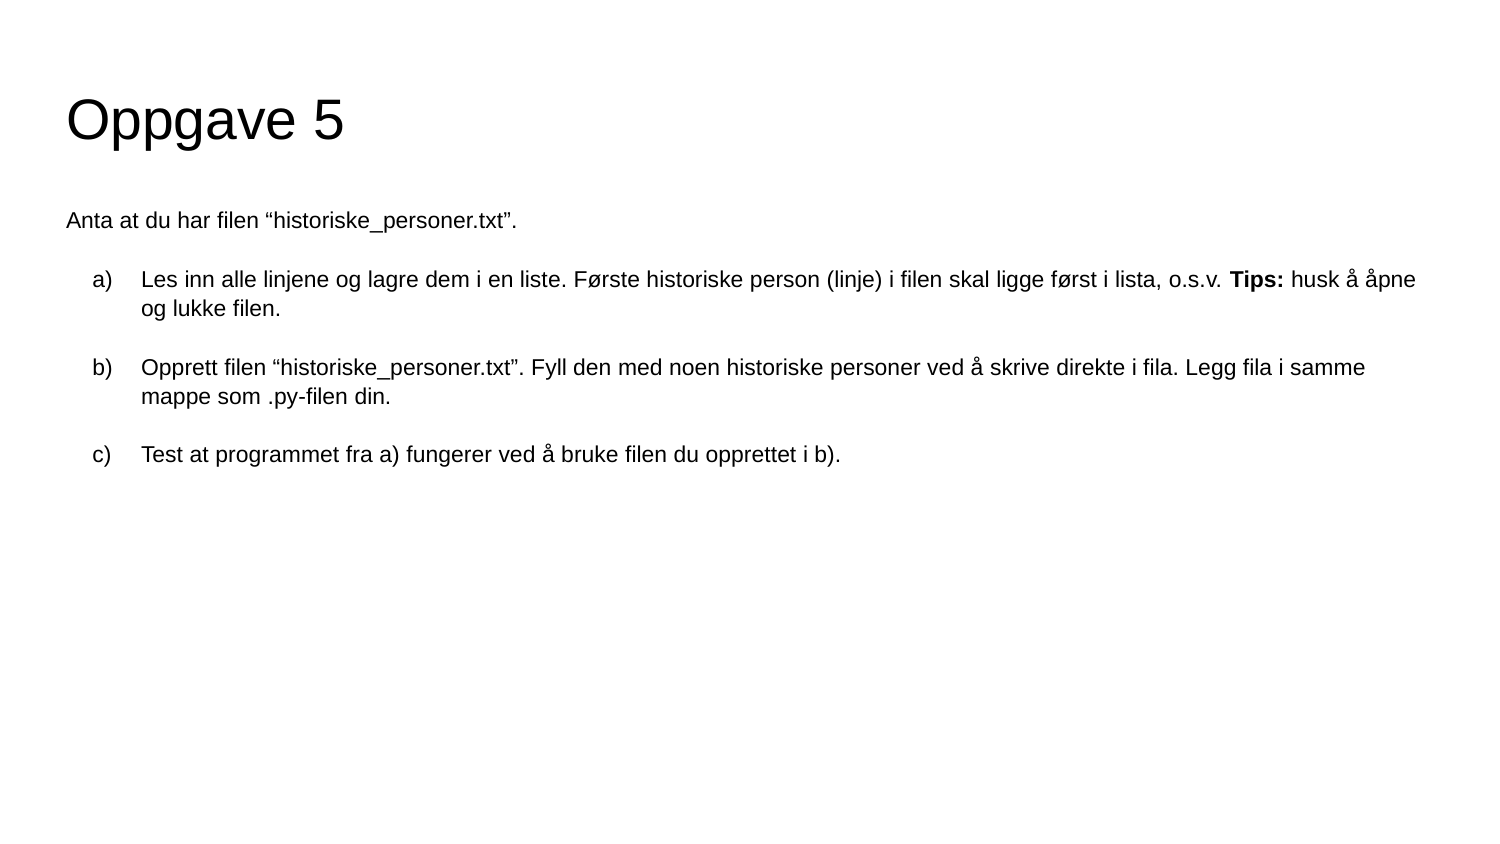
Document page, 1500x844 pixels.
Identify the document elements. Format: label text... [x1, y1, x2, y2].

title Oppgave 5 [51, 72, 1449, 167]
list Anta at du har filen “historiske_personer.txt”. Les inn alle linjene og lagre dem i en liste. Første historiske person (linje) i filen skal ligge først i lista, o.s.v. Tips: husk å åpne og lukke filen. Opprett filen “historiske_personer.txt”. Fyll den med noen historiske personer ved å skrive direkte i fila. Legg fila i samme mappe som .py-filen din. Test at programmet fra a) fungerer ved å bruke filen du opprettet i b). [51, 189, 1449, 750]
